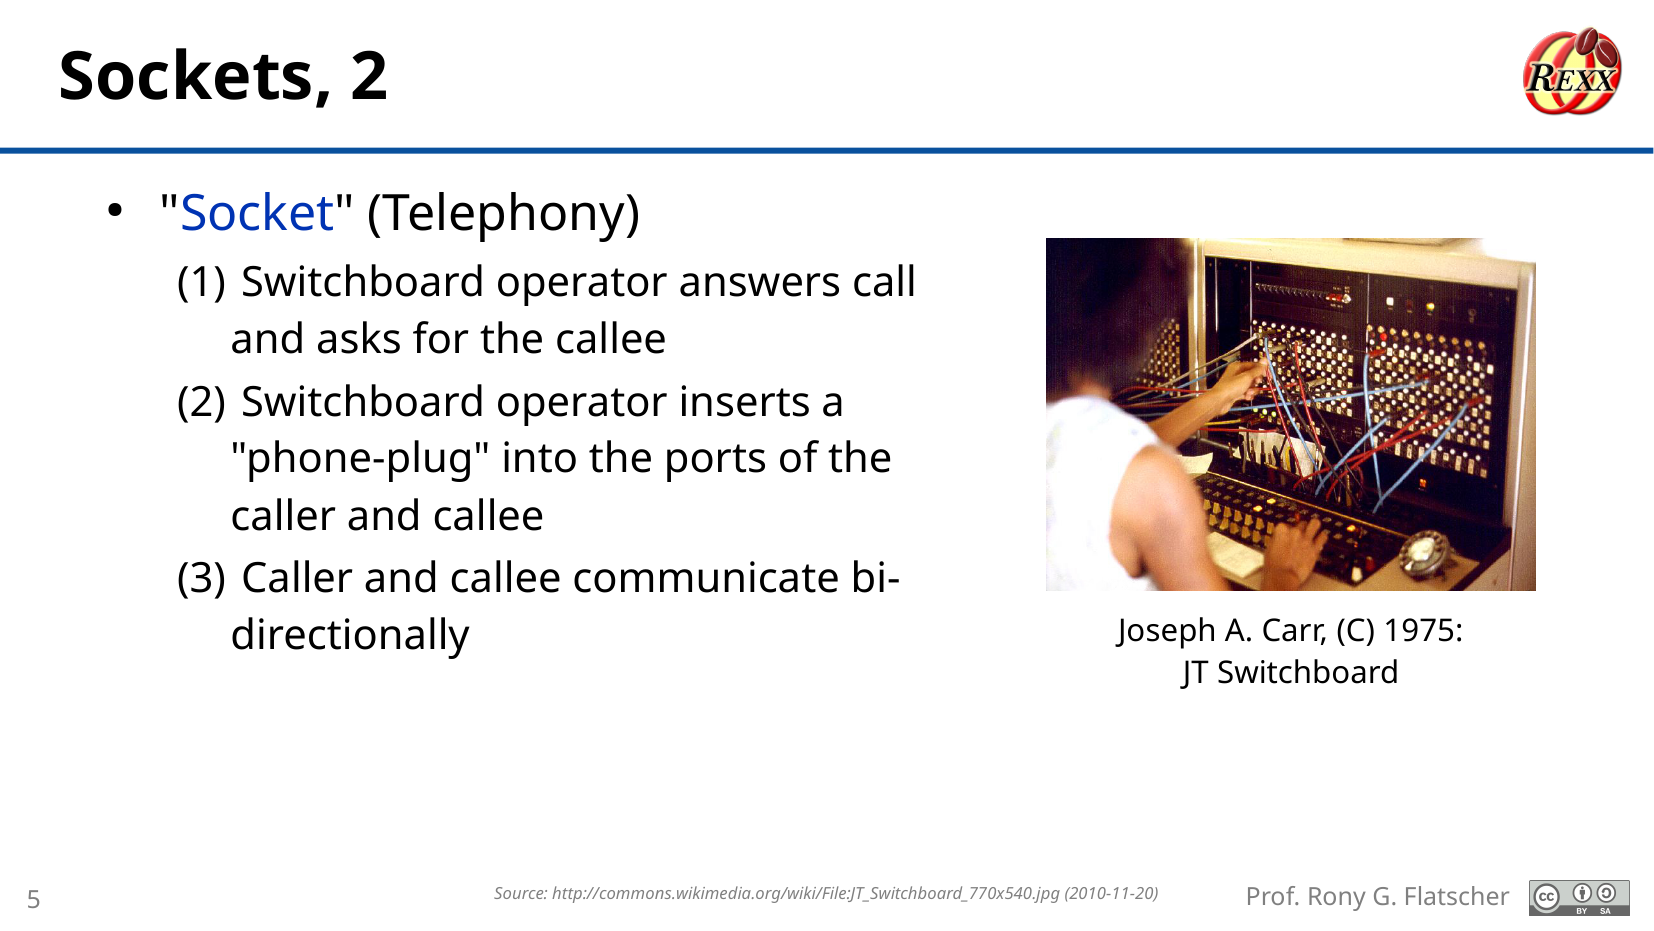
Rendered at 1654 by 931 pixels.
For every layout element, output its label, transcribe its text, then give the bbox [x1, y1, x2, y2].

list "Socket" (Telephony) Switchboard operator answers call and asks for the callee Switchboard operator inserts a "phone-plug" into the ports of the caller and callee Caller and callee communicate bi-directionally [88, 177, 977, 857]
text_box Source: http://commons.wikimedia.org/wiki/File:JT_Switchboard_770x540.jpg (2010-11-20) [0, 874, 1654, 922]
title Sockets, 2 [0, 0, 1625, 148]
picture [1046, 238, 1536, 591]
text_box Joseph A. Carr, (C) 1975: JT Switchboard [1051, 600, 1532, 697]
